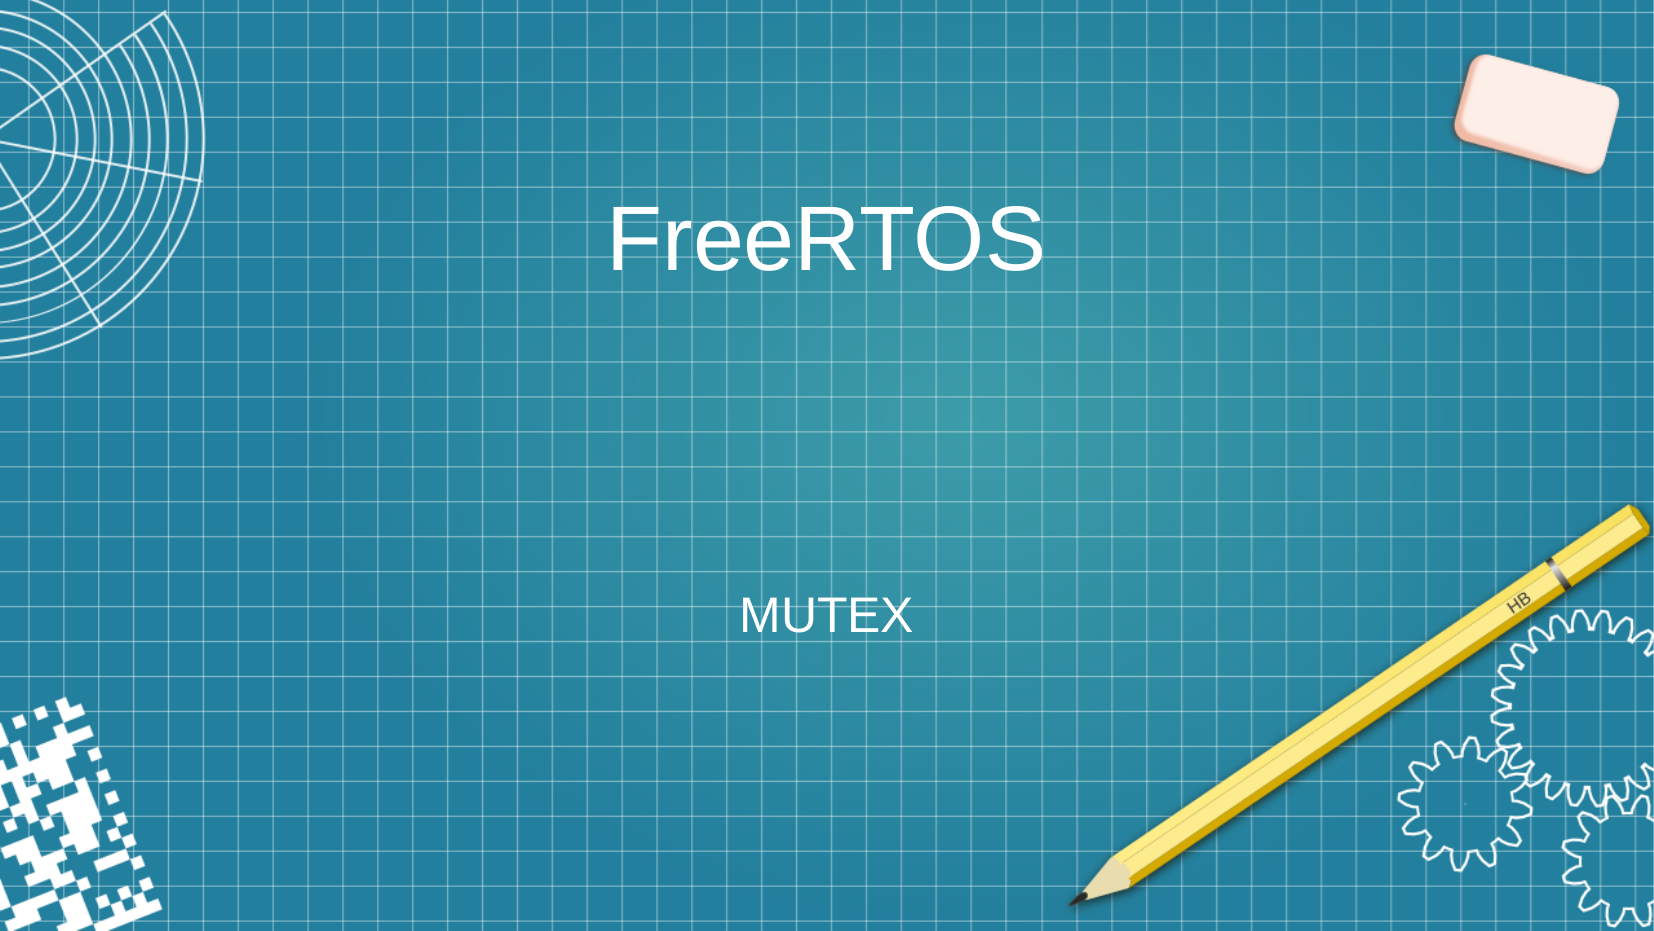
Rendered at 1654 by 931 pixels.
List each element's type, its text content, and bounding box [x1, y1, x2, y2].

picture [0, 0, 1654, 931]
subtitle MUTEX [82, 389, 1571, 842]
title FreeRTOS [82, 132, 1571, 346]
